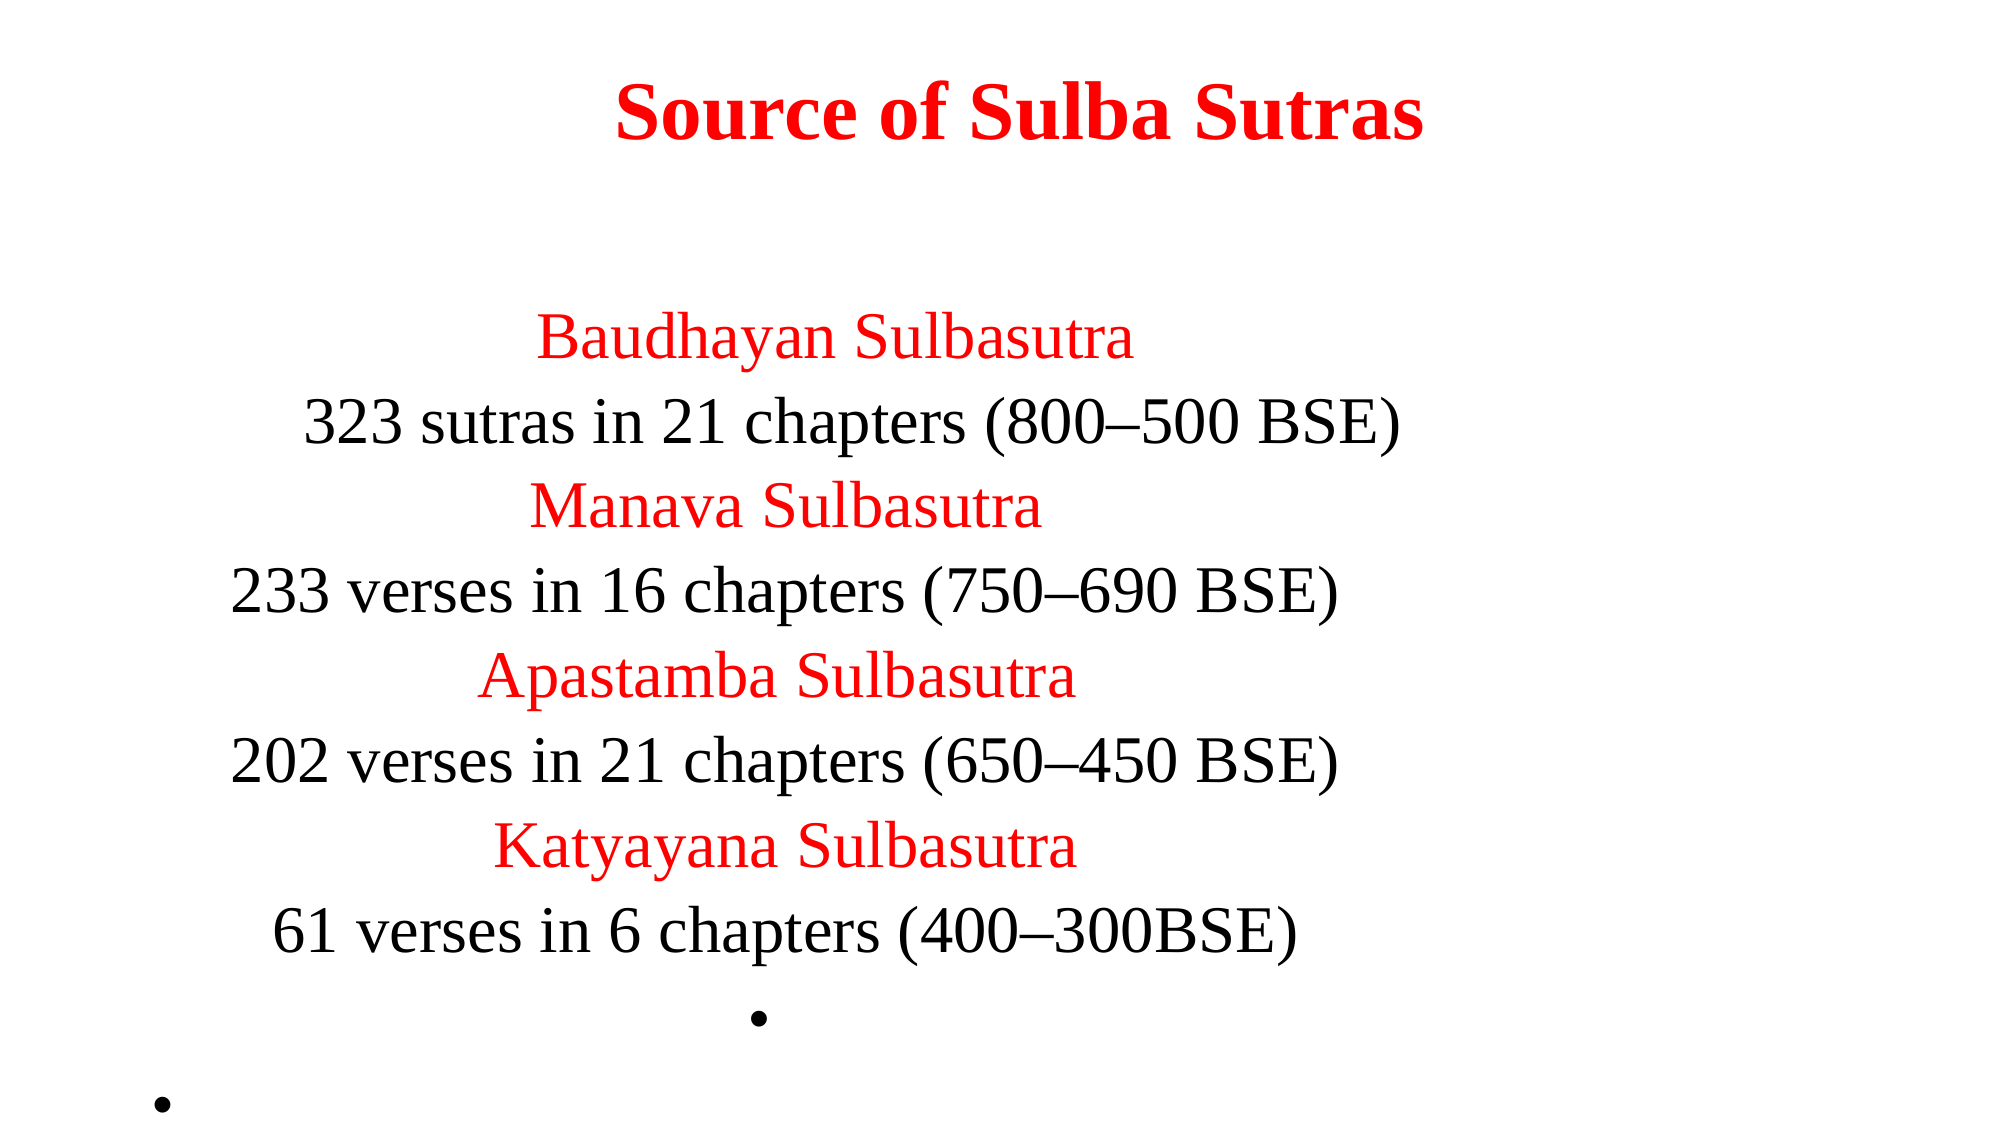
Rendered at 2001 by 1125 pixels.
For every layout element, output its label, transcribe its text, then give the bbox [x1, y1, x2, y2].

list Baudhayan Sulbasutra 323 sutras in 21 chapters (800–500 BSE) Manava Sulbasutra 233 verses in 16 chapters (750–690 BSE) Apastamba Sulbasutra 202 verses in 21 chapters (650–450 BSE) Katyayana Sulbasutra 61 verses in 6 chapters (400–300BSE) [137, 299, 1863, 1014]
title Source of Sulba Sutras [177, 59, 1863, 265]
